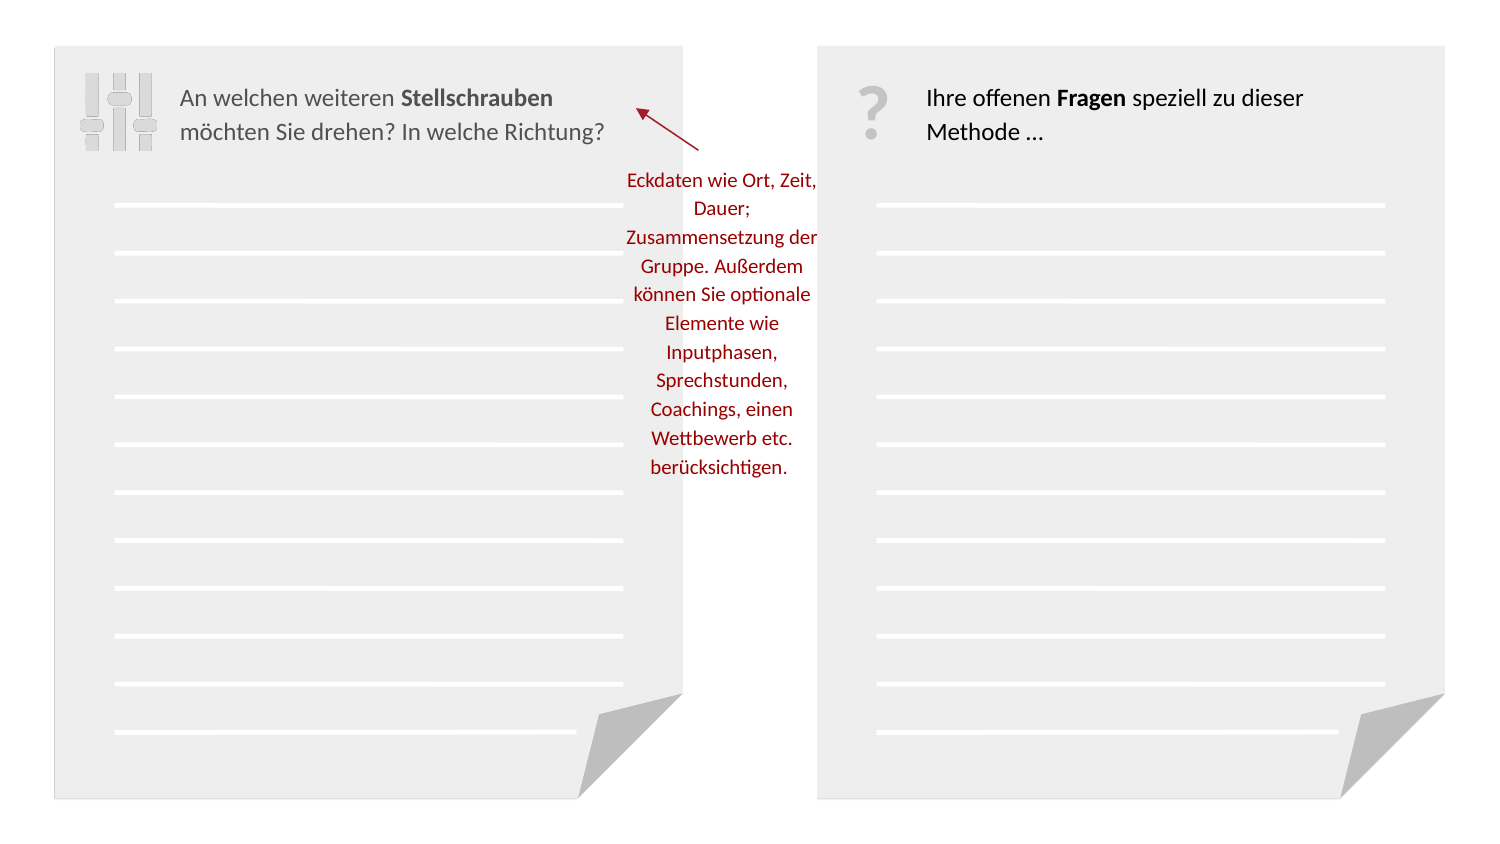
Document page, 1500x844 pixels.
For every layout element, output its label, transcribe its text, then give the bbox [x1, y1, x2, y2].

text_box Eckdaten wie Ort, Zeit, Dauer; Zusammensetzung der Gruppe. Außerdem können Sie optionale Elemente wie Inputphasen, Sprechstunden, Coachings, einen Wettbewerb etc. berücksichtigen. [611, 147, 833, 521]
text_box [817, 45, 1445, 799]
text_box Ihre offenen Fragen speziell zu dieser Methode … [925, 61, 1404, 161]
text_box [54, 45, 683, 799]
picture [80, 73, 157, 151]
text_box ? [840, 47, 925, 170]
text_box [657, 124, 683, 147]
text_box An welchen weiteren Stellschrauben möchten Sie drehen? In welche Richtung? [164, 61, 657, 161]
